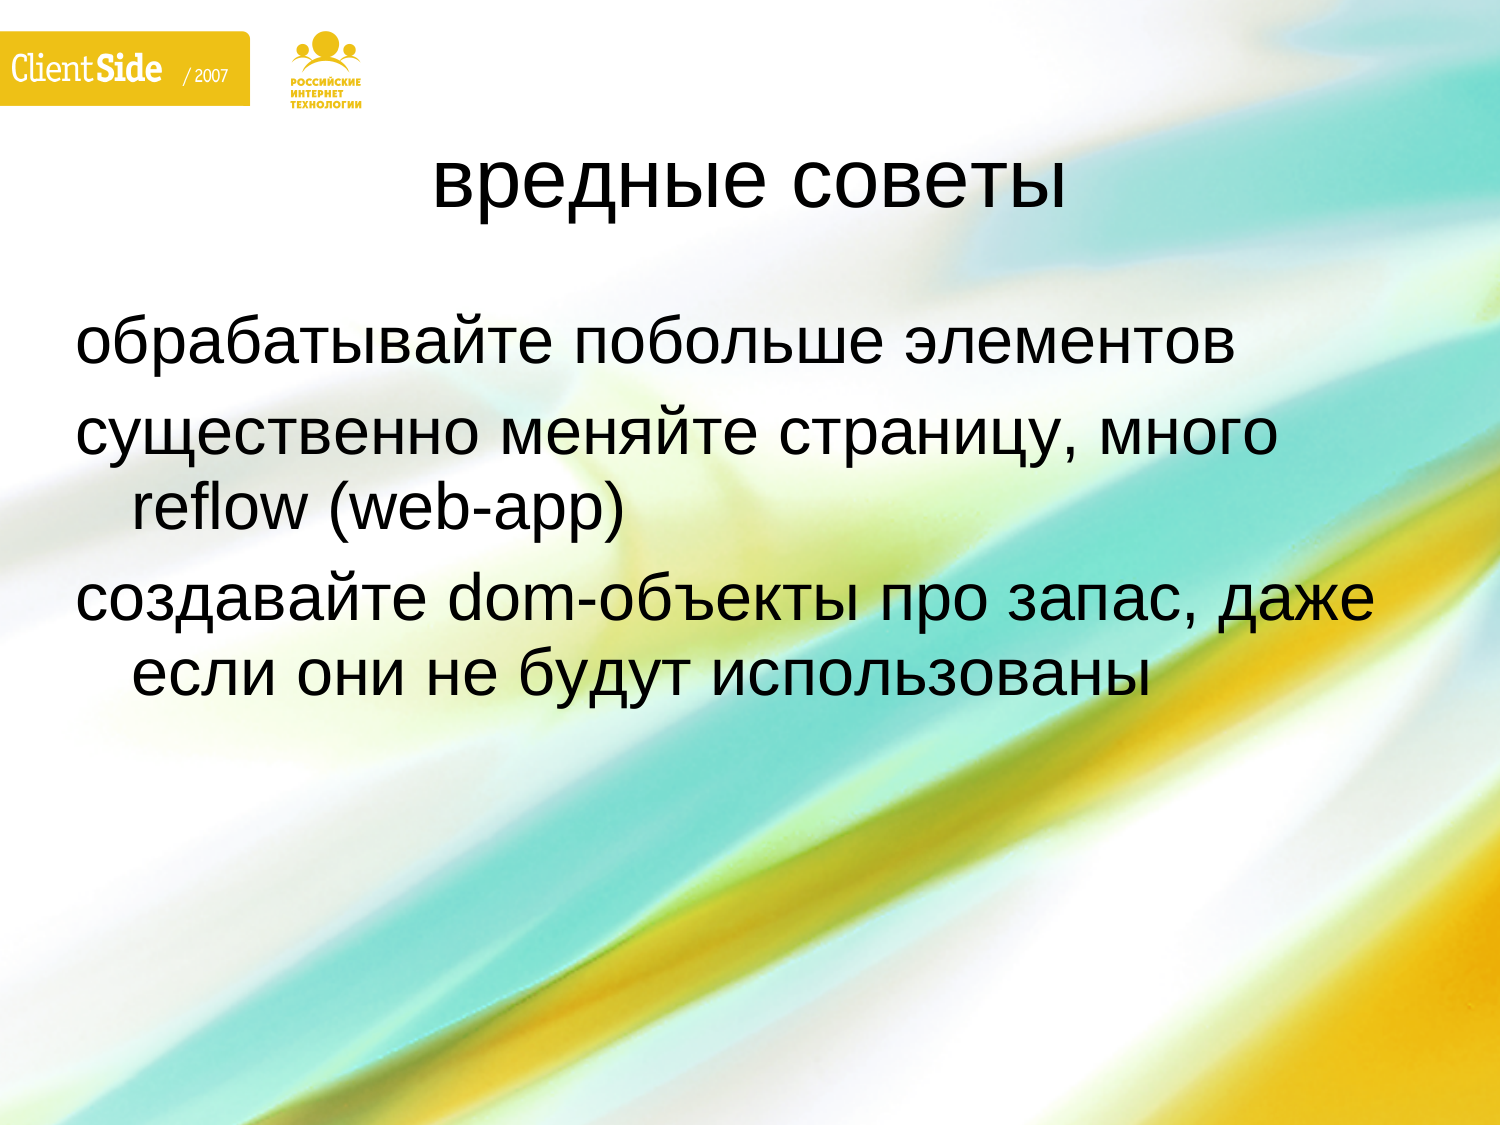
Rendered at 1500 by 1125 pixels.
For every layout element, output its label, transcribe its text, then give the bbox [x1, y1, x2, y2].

title вредные советы [75, 124, 1426, 234]
list обрабатывайте побольше элементов существенно меняйте страницу, много reflow (web-app) создавайте dom-объекты про запас, даже если они не будут использованы [75, 302, 1426, 1071]
picture [0, 0, 1500, 1125]
